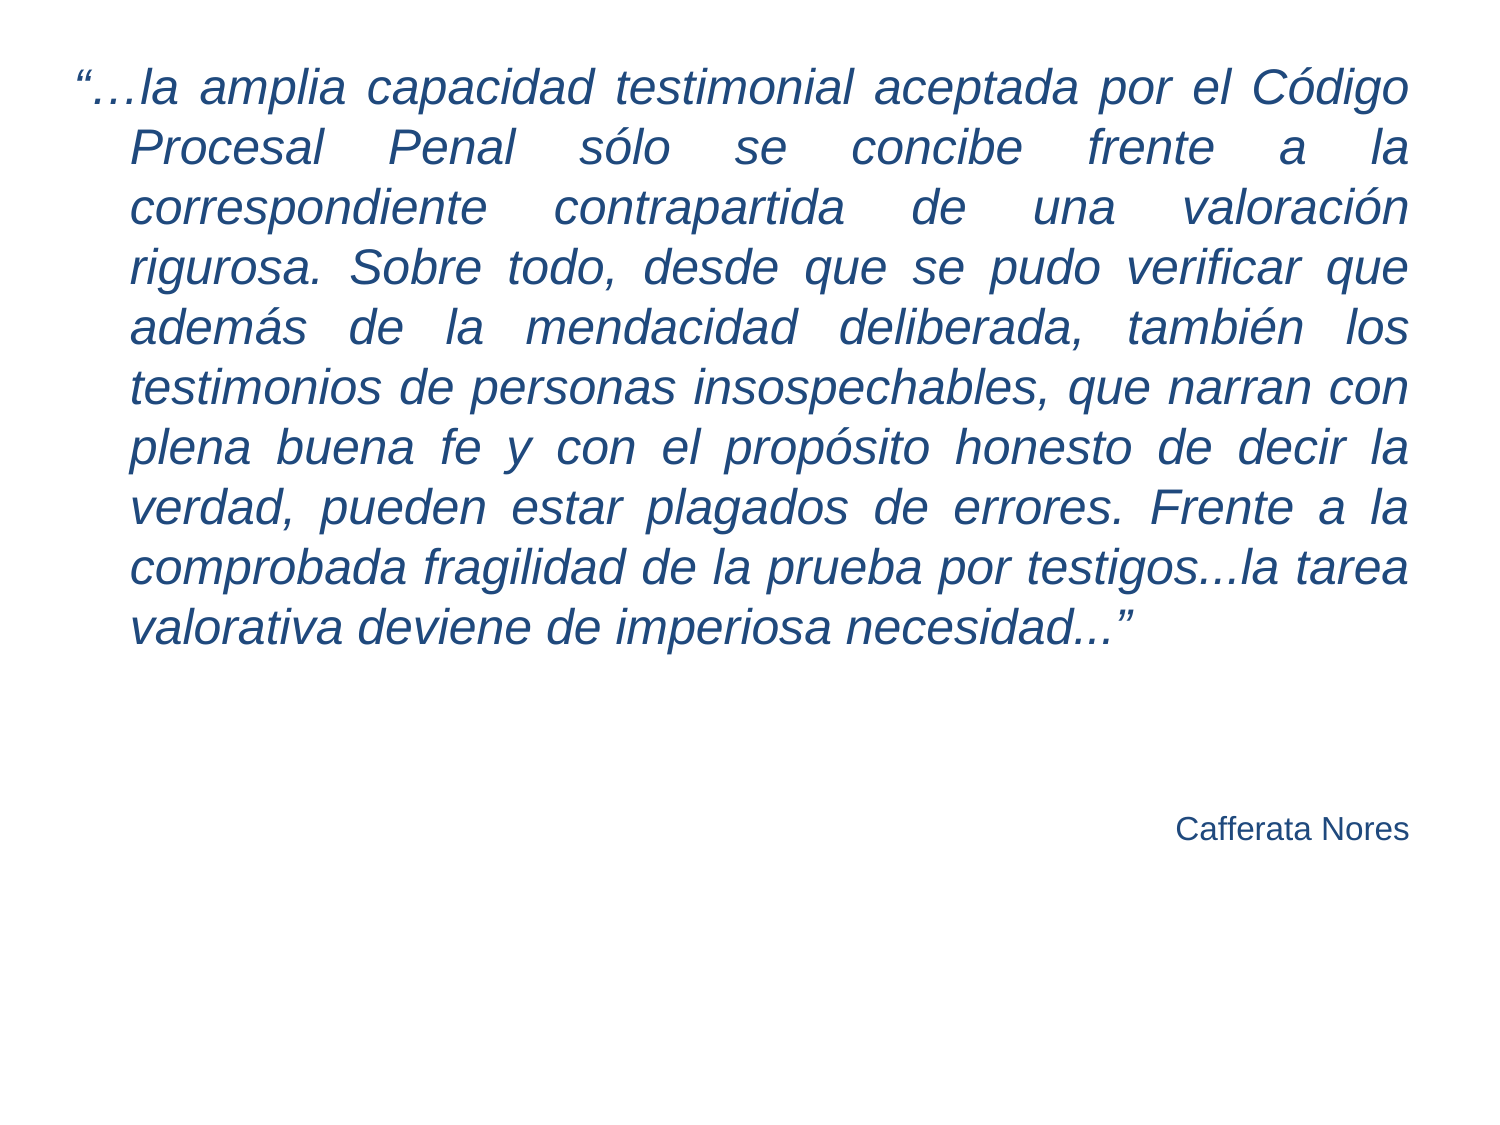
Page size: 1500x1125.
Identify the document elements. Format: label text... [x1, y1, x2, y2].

list “…la amplia capacidad testimonial aceptada por el Código Procesal Penal sólo se concibe frente a la correspondiente contrapartida de una valoración rigurosa. Sobre todo, desde que se pudo verificar que además de la mendacidad deliberada, también los testimonios de personas insospechables, que narran con plena buena fe y con el propósito honesto de decir la verdad, pueden estar plagados de errores. Frente a la comprobada fragilidad de la prueba por testigos...la tarea valorativa deviene de imperiosa necesidad...” Cafferata Nores [58, 46, 1426, 1005]
